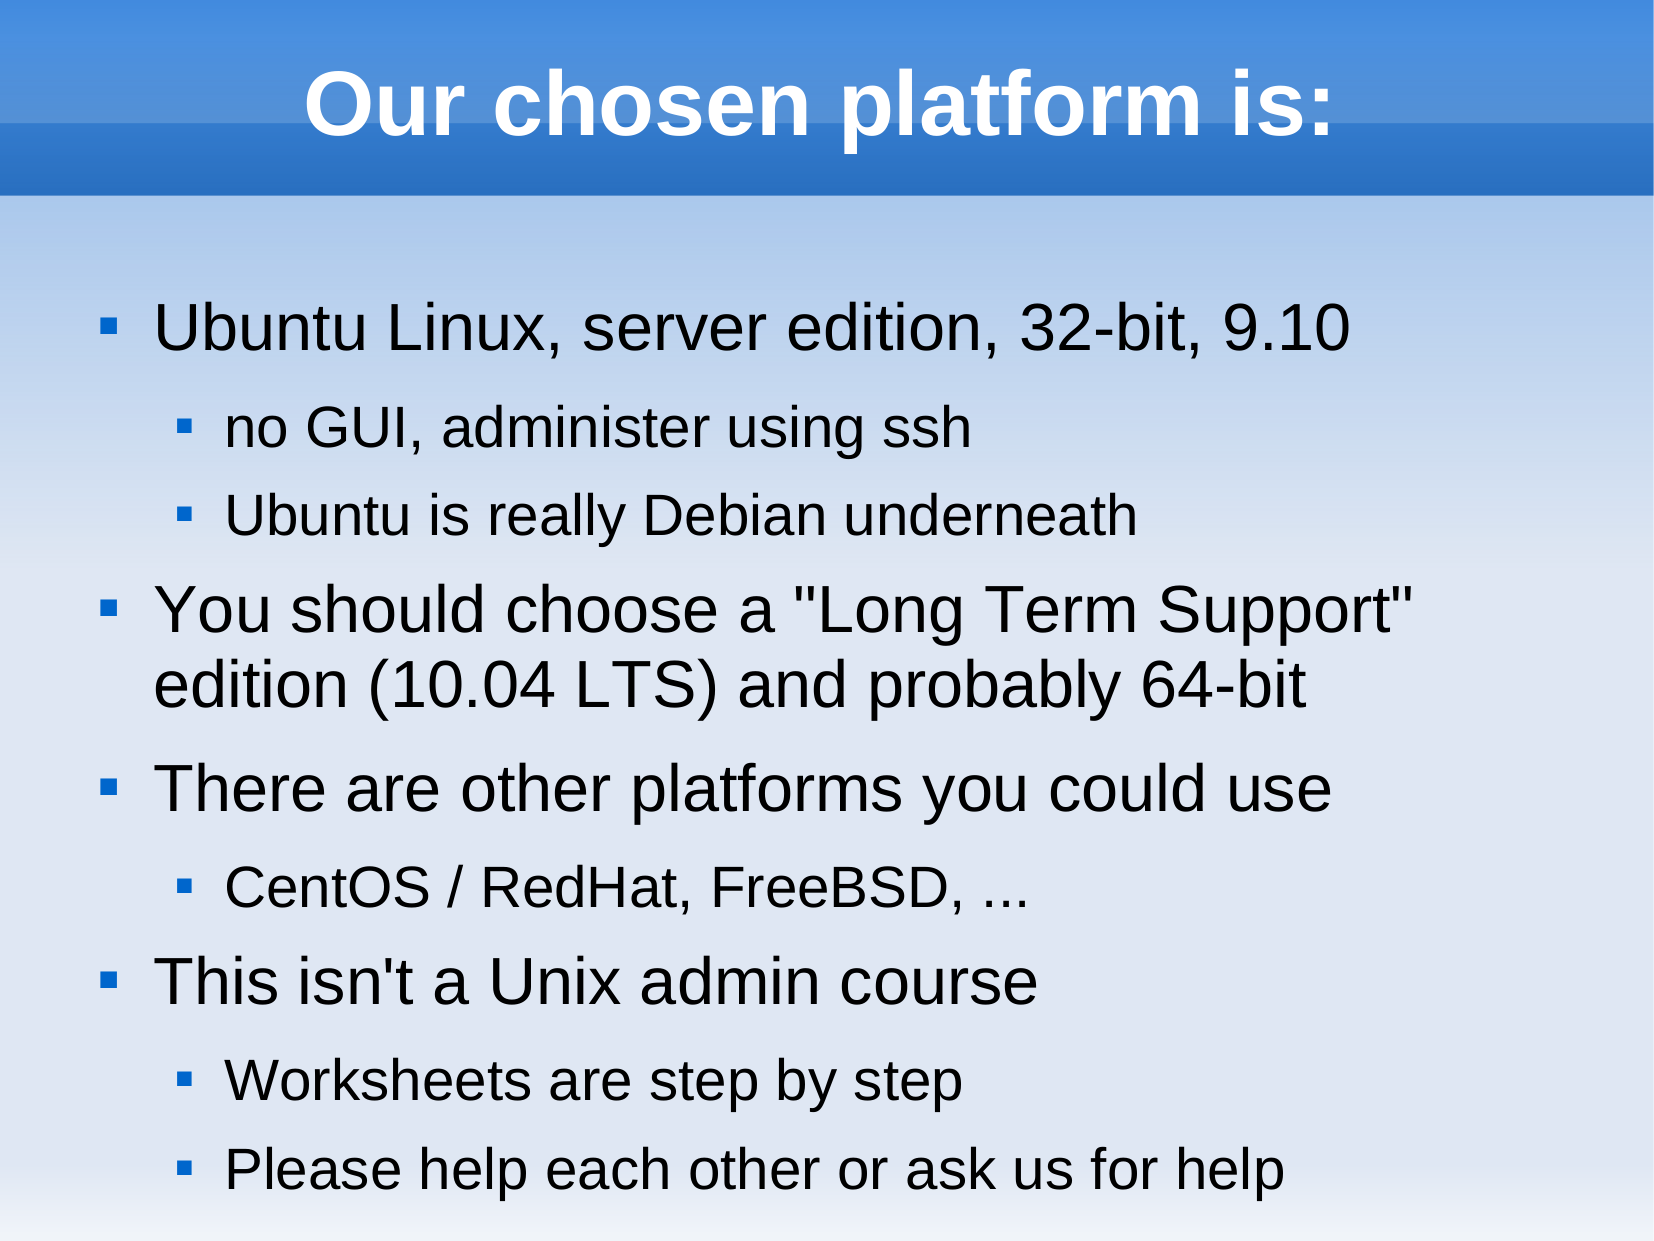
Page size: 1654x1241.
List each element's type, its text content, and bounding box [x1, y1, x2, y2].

list Ubuntu Linux, server edition, 32-bit, 9.10 no GUI, administer using ssh Ubuntu is really Debian underneath You should choose a "Long Term Support" edition (10.04 LTS) and probably 64-bit There are other platforms you could use CentOS / RedHat, FreeBSD, ... This isn't a Unix admin course Worksheets are step by step Please help each other or ask us for help [82, 290, 1571, 1202]
title Our chosen platform is: [76, 7, 1565, 200]
picture [0, 0, 1654, 1241]
